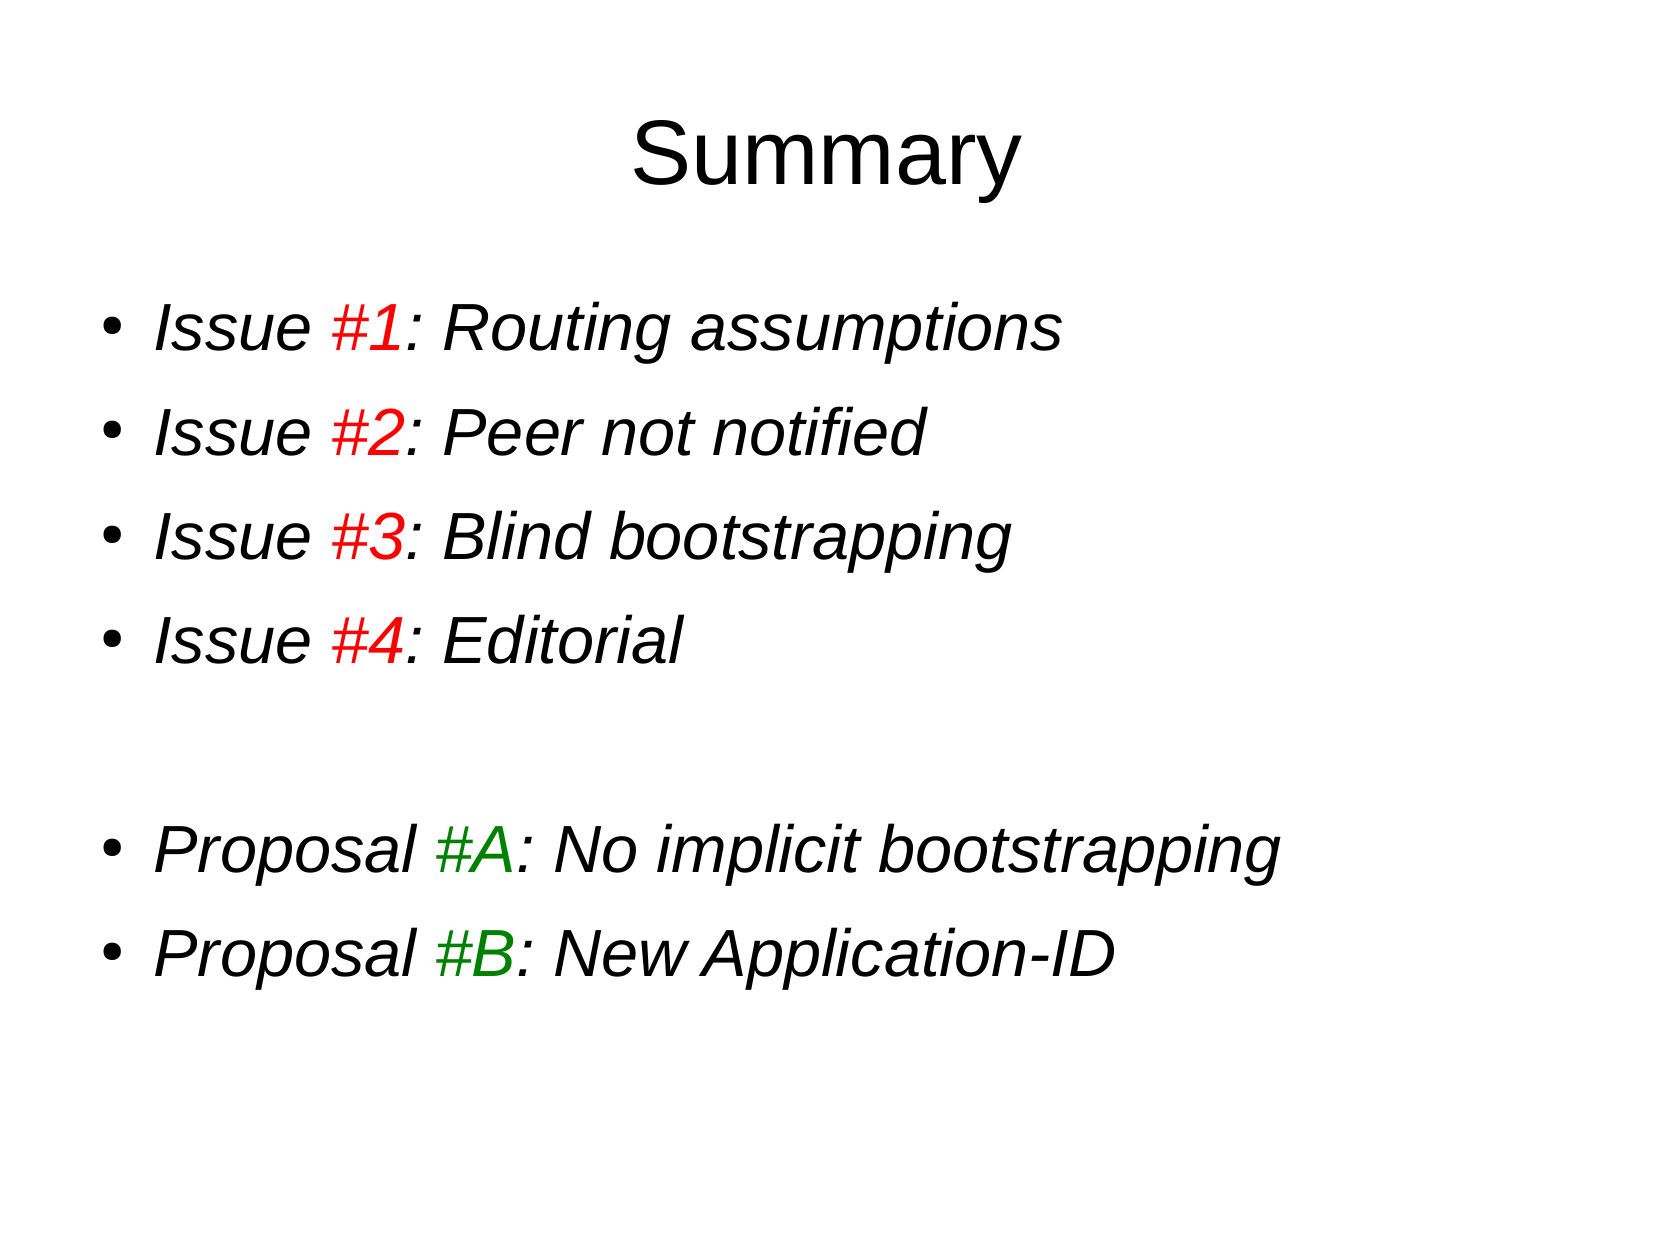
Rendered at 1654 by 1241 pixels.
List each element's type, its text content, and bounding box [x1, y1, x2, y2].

list Issue #1: Routing assumptions Issue #2: Peer not notified Issue #3: Blind bootstrapping Issue #4: Editorial Proposal #A: No implicit bootstrapping Proposal #B: New Application-ID [82, 290, 1571, 1094]
title Summary [82, 56, 1571, 250]
